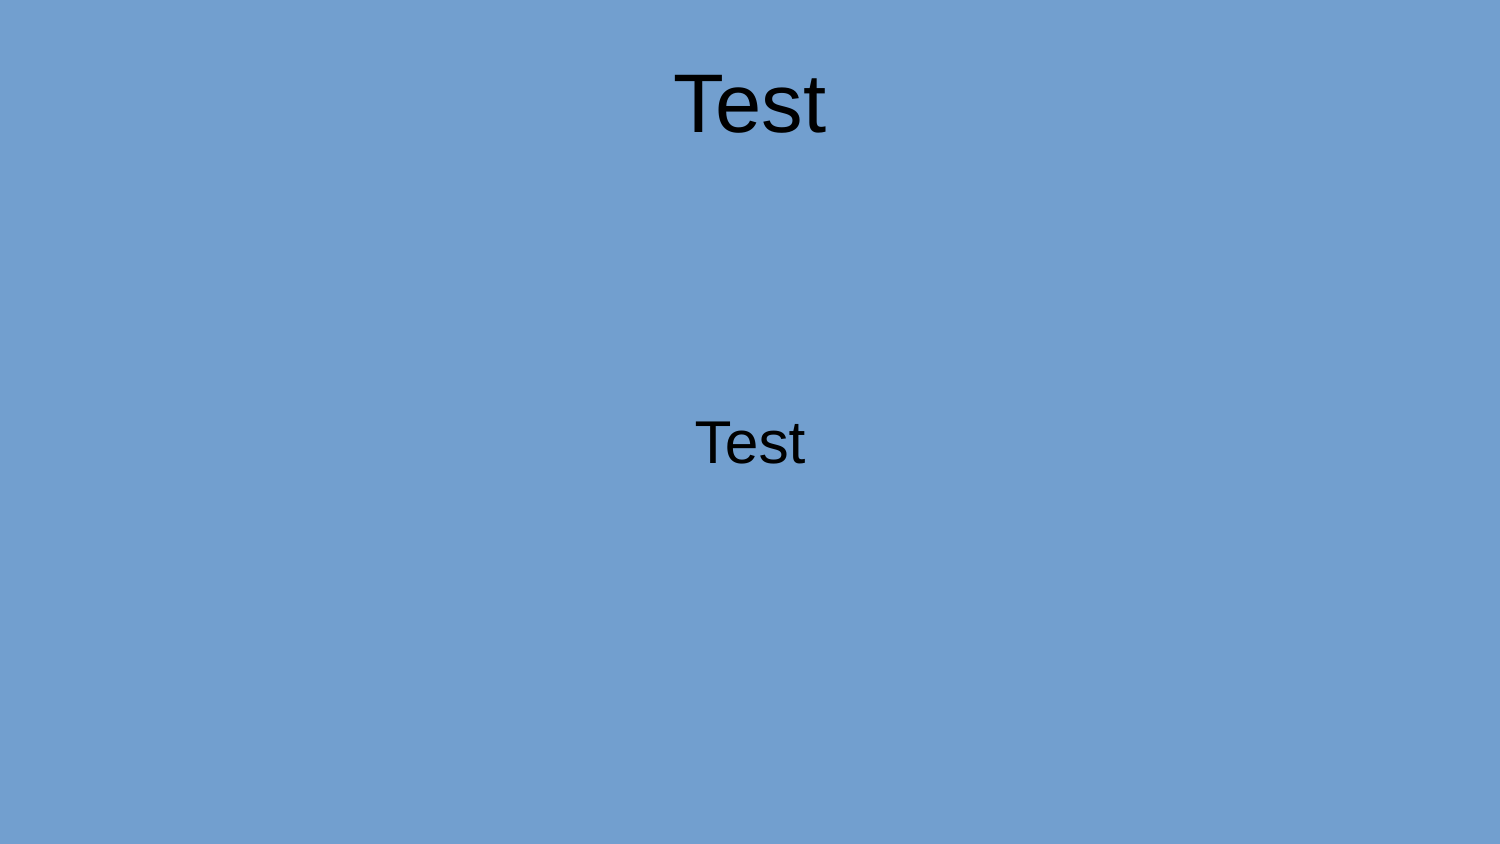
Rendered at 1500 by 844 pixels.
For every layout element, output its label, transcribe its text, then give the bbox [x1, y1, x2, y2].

title Test [75, 33, 1425, 175]
subtitle Test [75, 197, 1425, 687]
